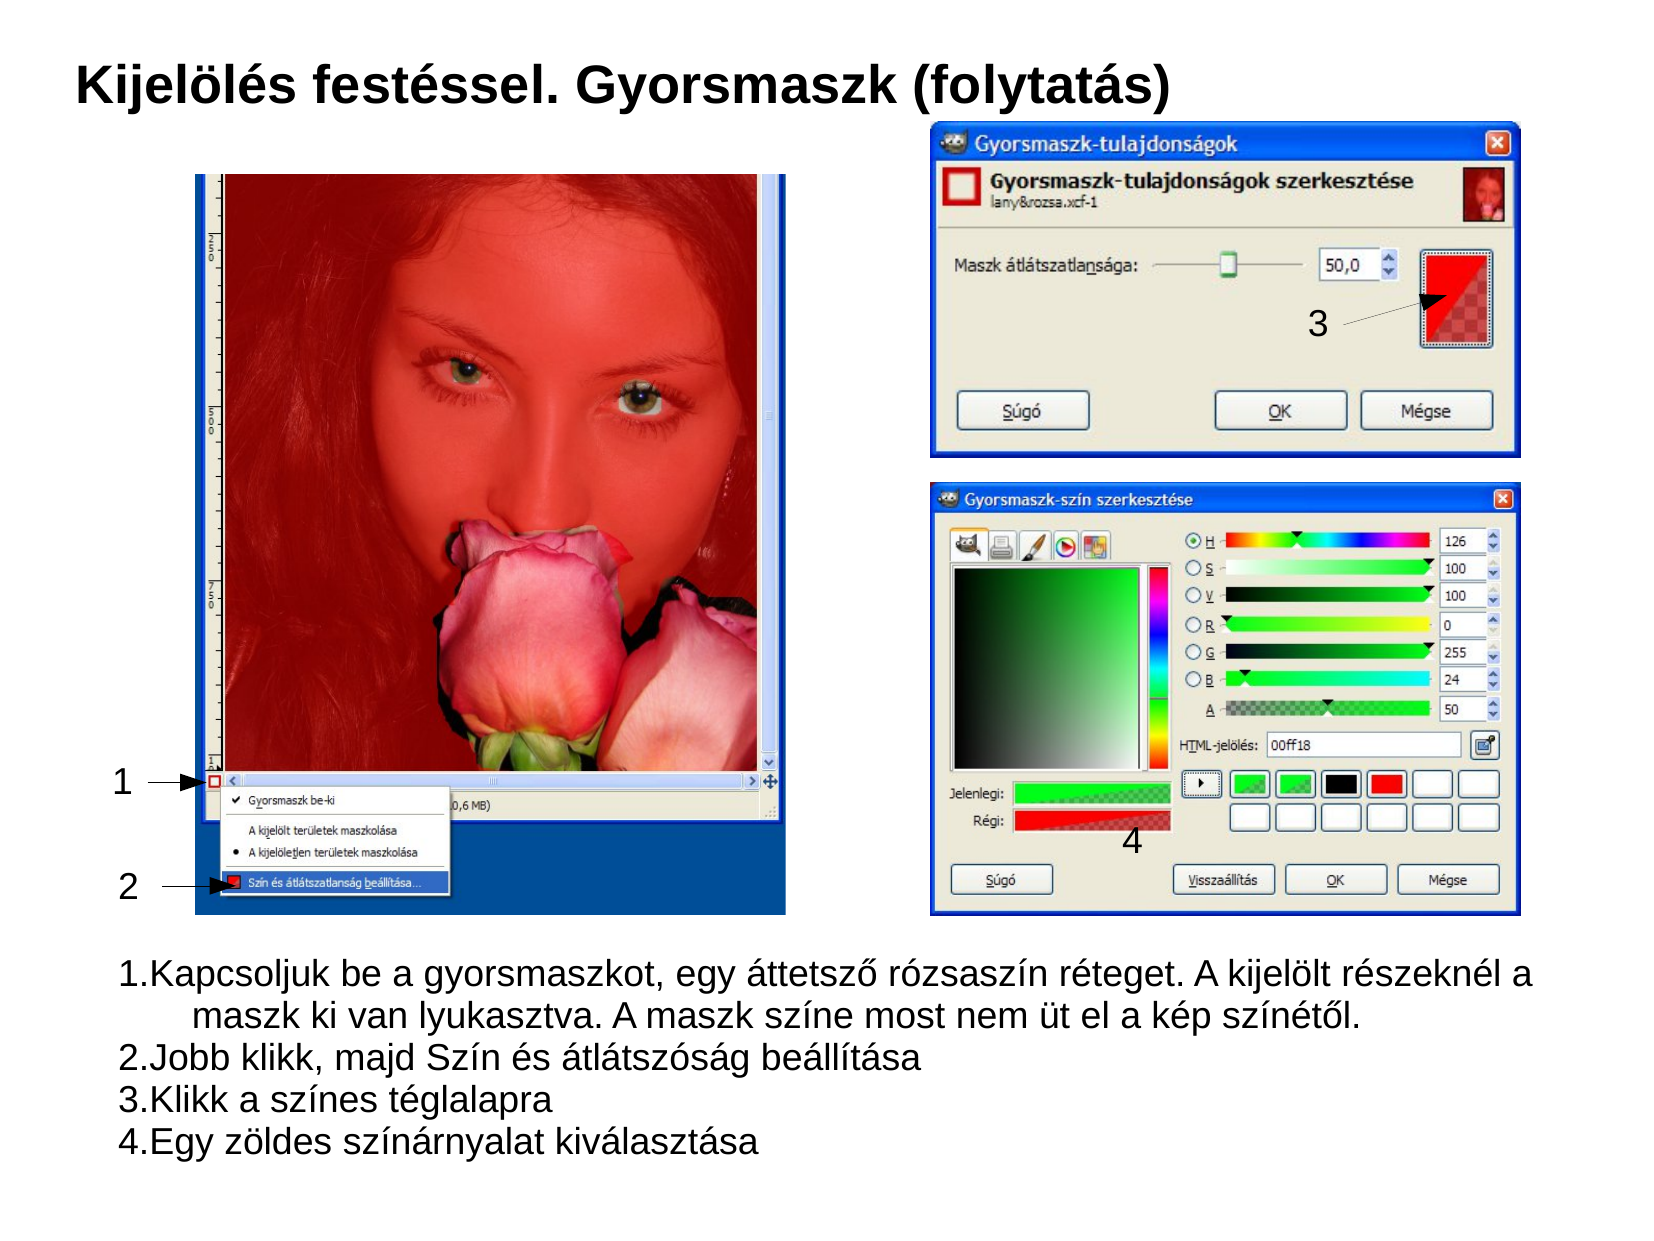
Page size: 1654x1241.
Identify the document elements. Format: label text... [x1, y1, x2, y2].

picture [930, 121, 1521, 458]
picture [930, 482, 1521, 916]
text_box 3 [1293, 295, 1344, 353]
text_box Kijelölés festéssel. Gyorsmaszk (folytatás) [60, 46, 1188, 124]
text_box 2 [103, 858, 154, 916]
text_box 4 [1107, 812, 1158, 869]
picture [195, 174, 786, 915]
text_box Kapcsoljuk be a gyorsmaszkot, egy áttetsző rózsaszín réteget. A kijelölt részeknél a maszk ki van lyukasztva. A maszk színe most nem üt el a kép színétől. Jobb klikk, majd Szín és átlátszóság beállítása Klikk a színes téglalapra Egy zöldes színárnyalat kiválasztása [103, 944, 1558, 1170]
text_box 1 [97, 752, 148, 813]
